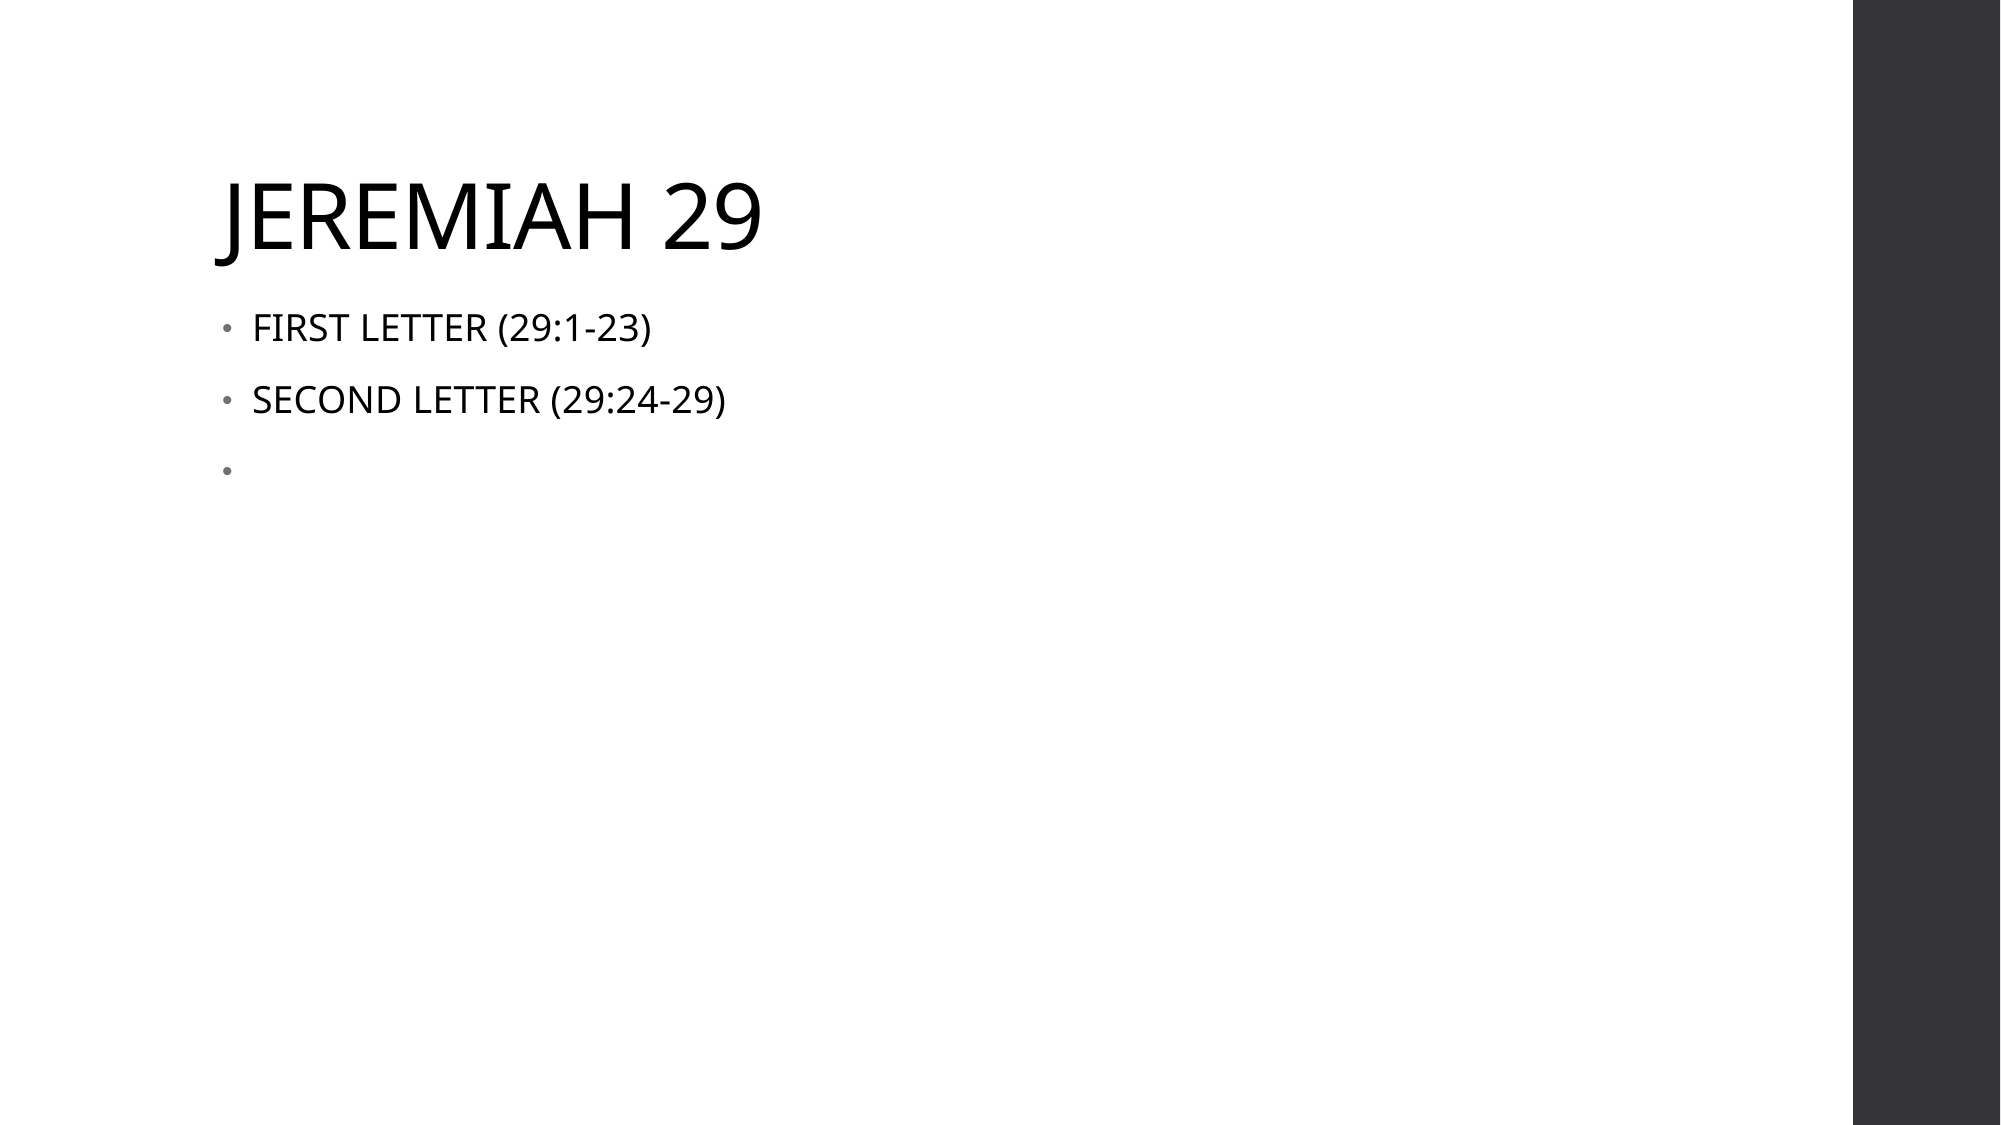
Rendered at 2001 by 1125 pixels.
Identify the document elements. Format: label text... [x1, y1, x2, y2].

title JEREMIAH 29 [206, 60, 1797, 278]
list FIRST LETTER (29:1-23) SECOND LETTER (29:24-29) [206, 299, 1617, 1014]
